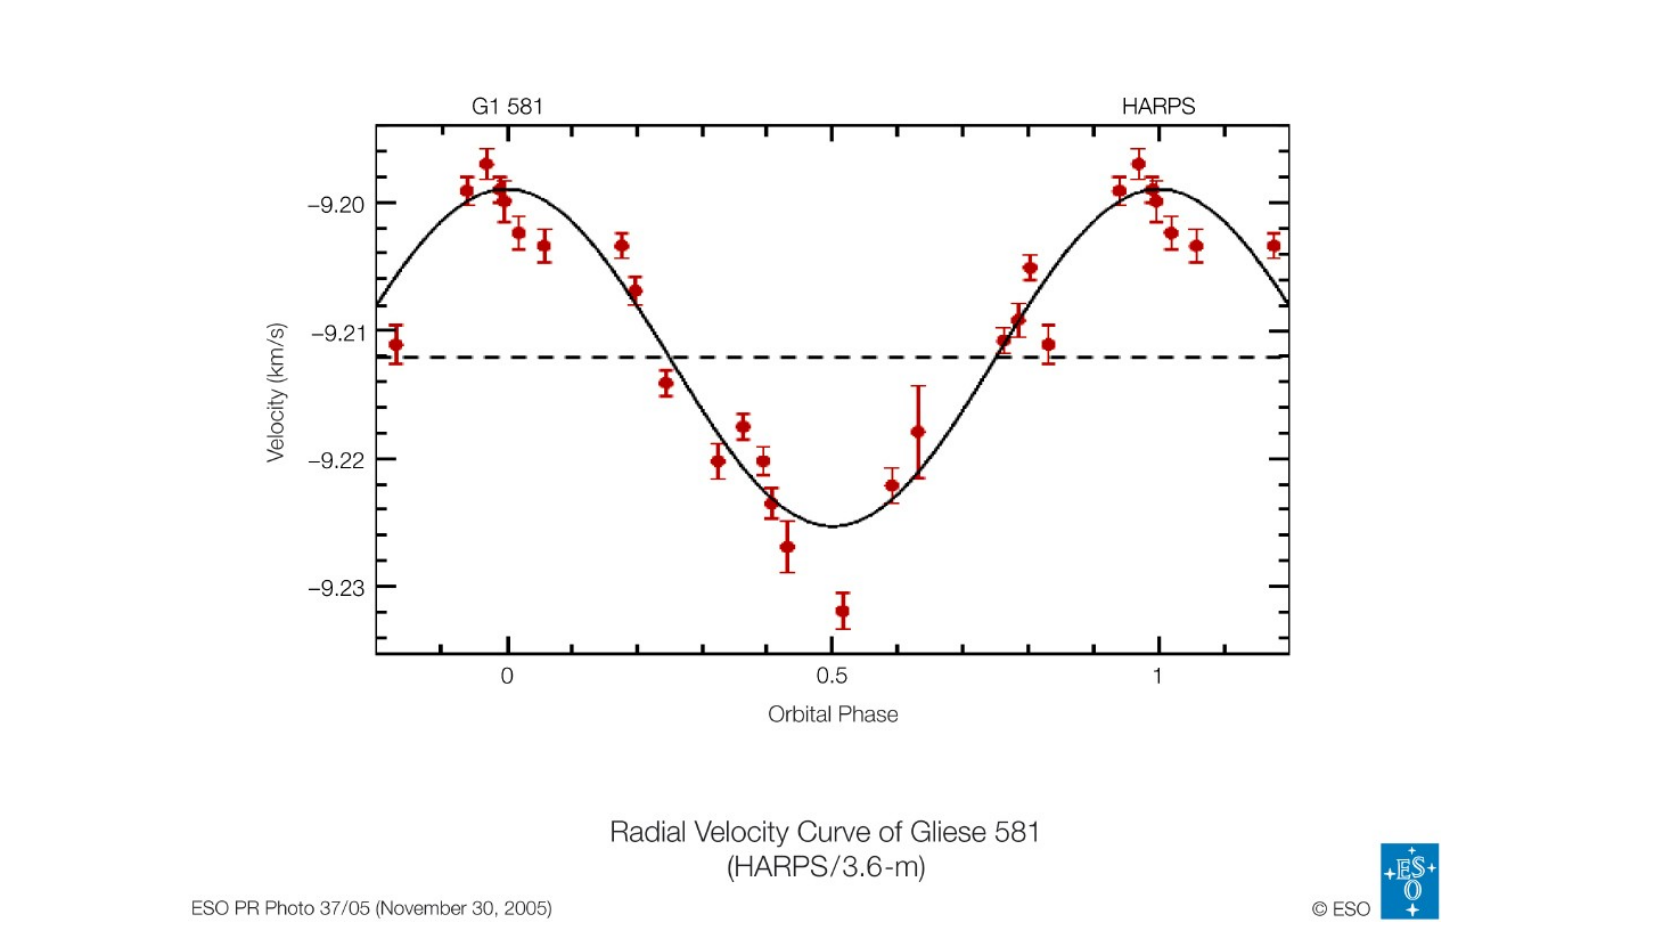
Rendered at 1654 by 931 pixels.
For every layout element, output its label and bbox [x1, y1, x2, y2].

picture [188, 10, 1441, 922]
